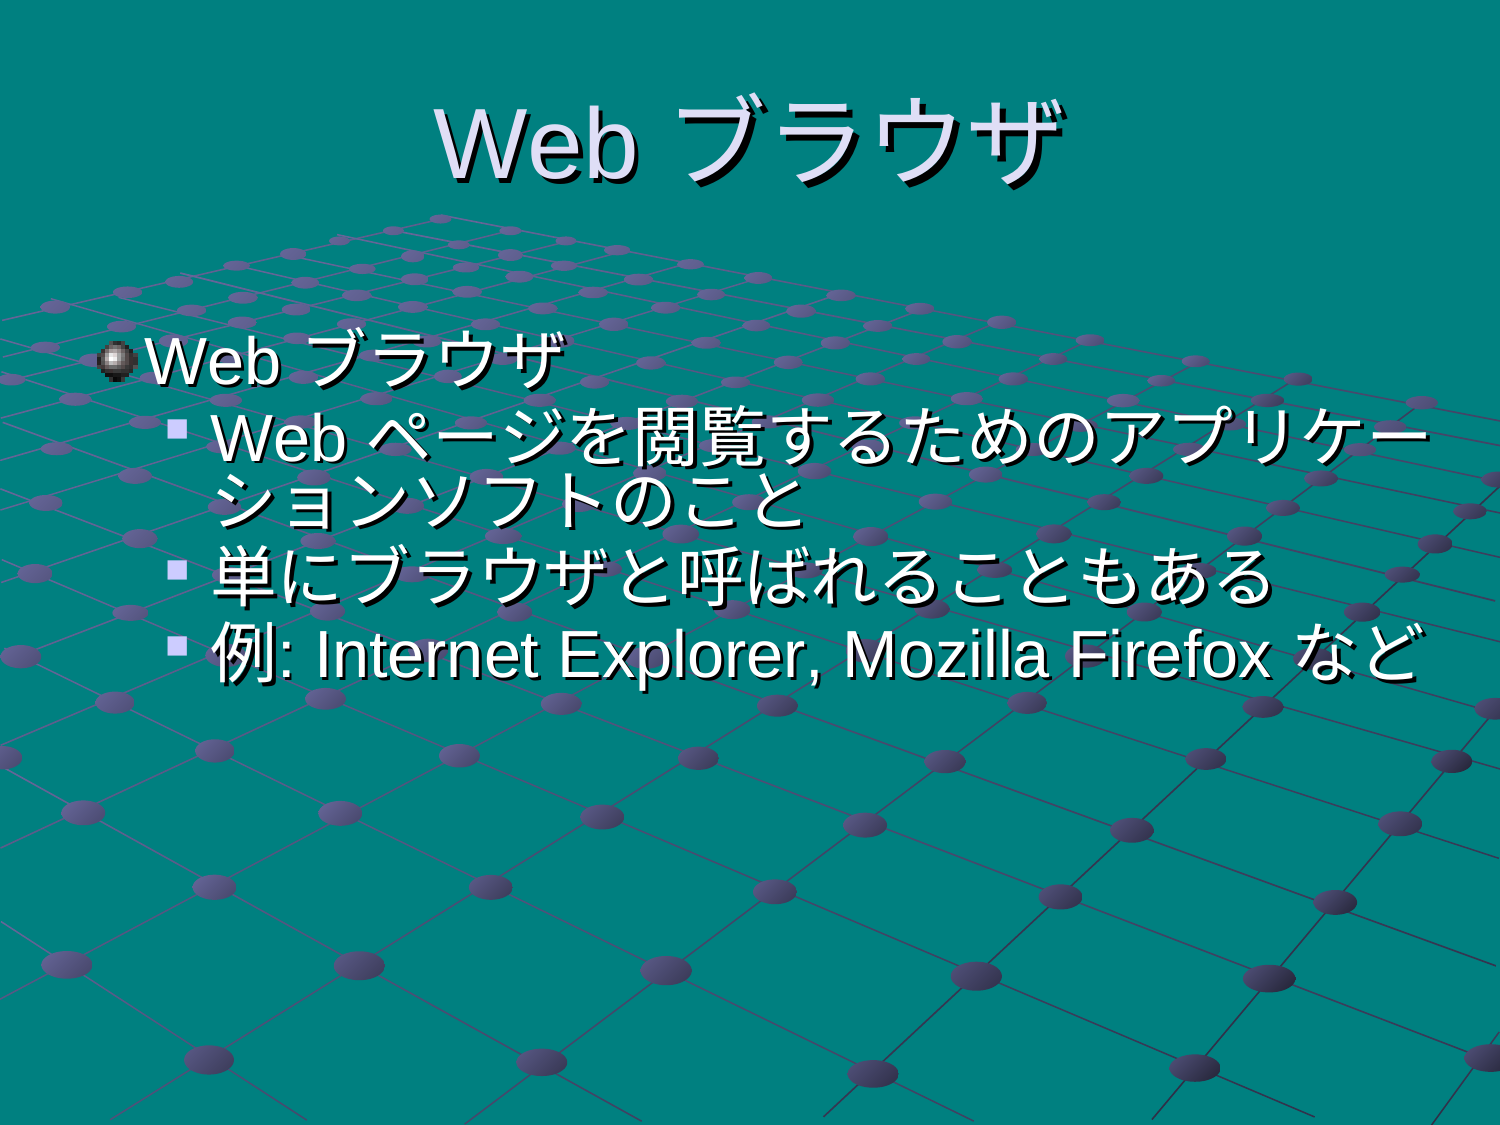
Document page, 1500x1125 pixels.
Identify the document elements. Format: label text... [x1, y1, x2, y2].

text_box Web ブラウザ Web ページを閲覧するためのアプリケーションソフトのこと 単にブラウザと呼ばれることもある 例: Internet Explorer, Mozilla Firefox など [75, 309, 1477, 1054]
picture [89, 333, 138, 382]
text_box Web ブラウザ [75, 45, 1426, 233]
